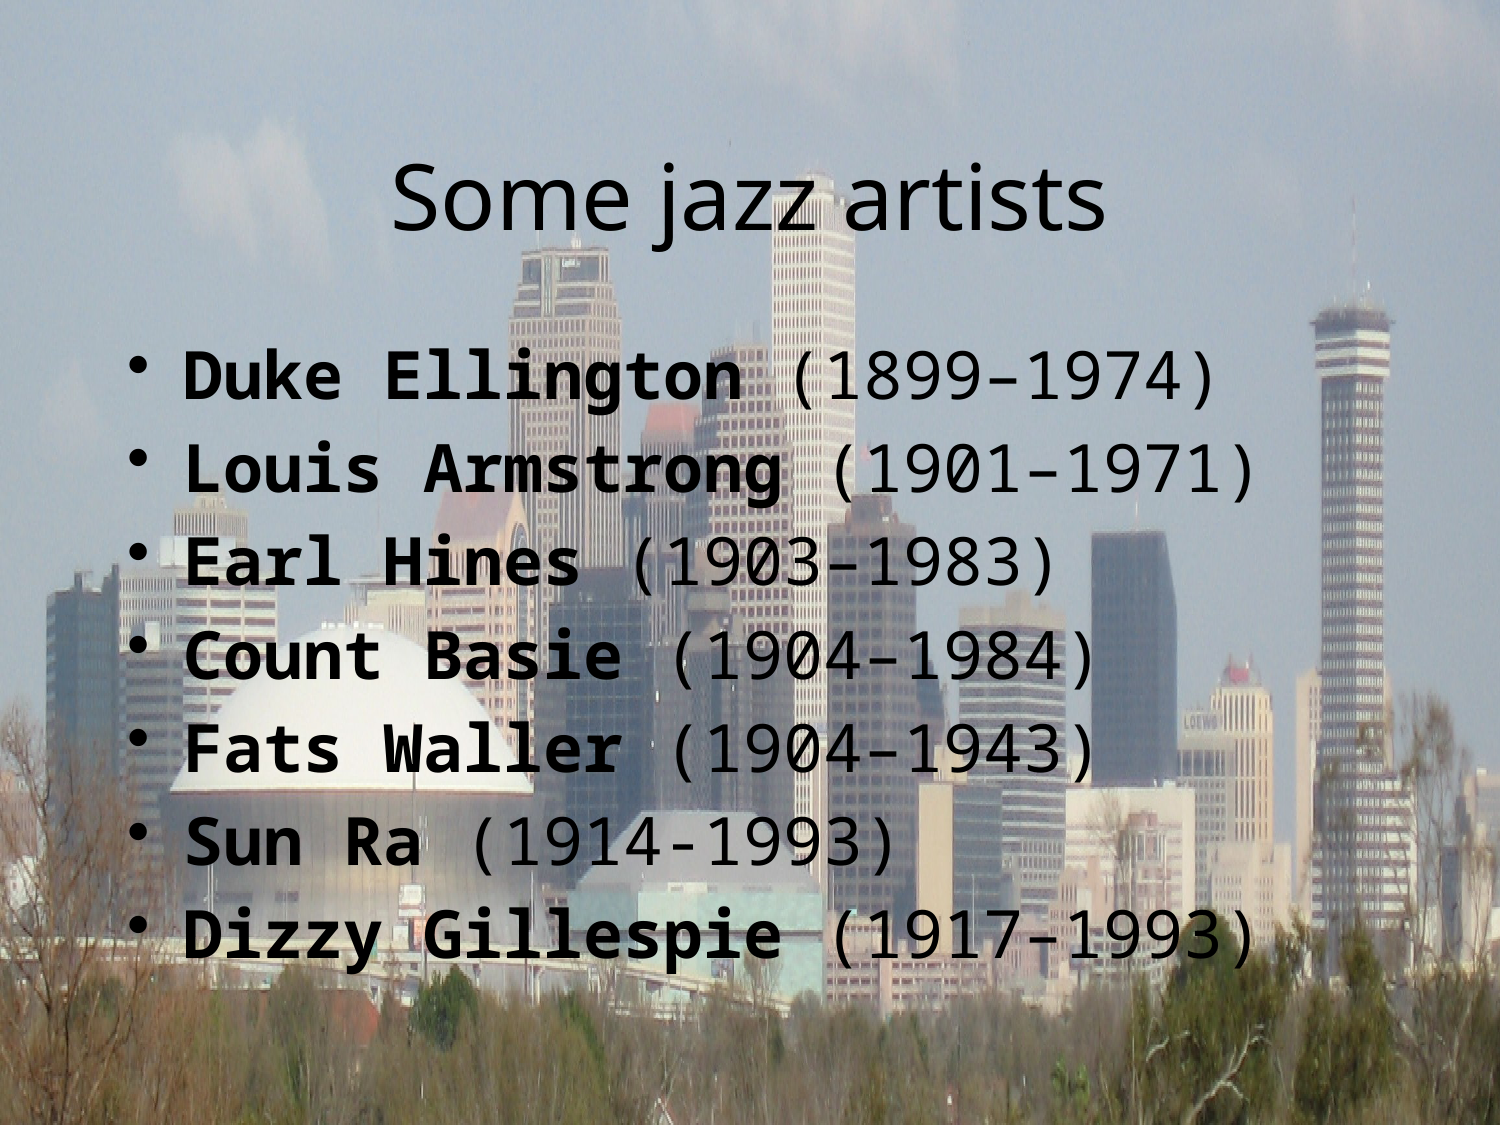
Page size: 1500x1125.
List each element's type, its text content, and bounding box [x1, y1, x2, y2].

picture [0, 0, 1500, 1125]
title Some jazz artists [112, 99, 1388, 288]
list Duke Ellington (1899–1974) Louis Armstrong (1901–1971) Earl Hines (1903–1983) Count Basie (1904–1984) Fats Waller (1904–1943) Sun Ra (1914-1993) Dizzy Gillespie (1917–1993) [112, 324, 1388, 1000]
